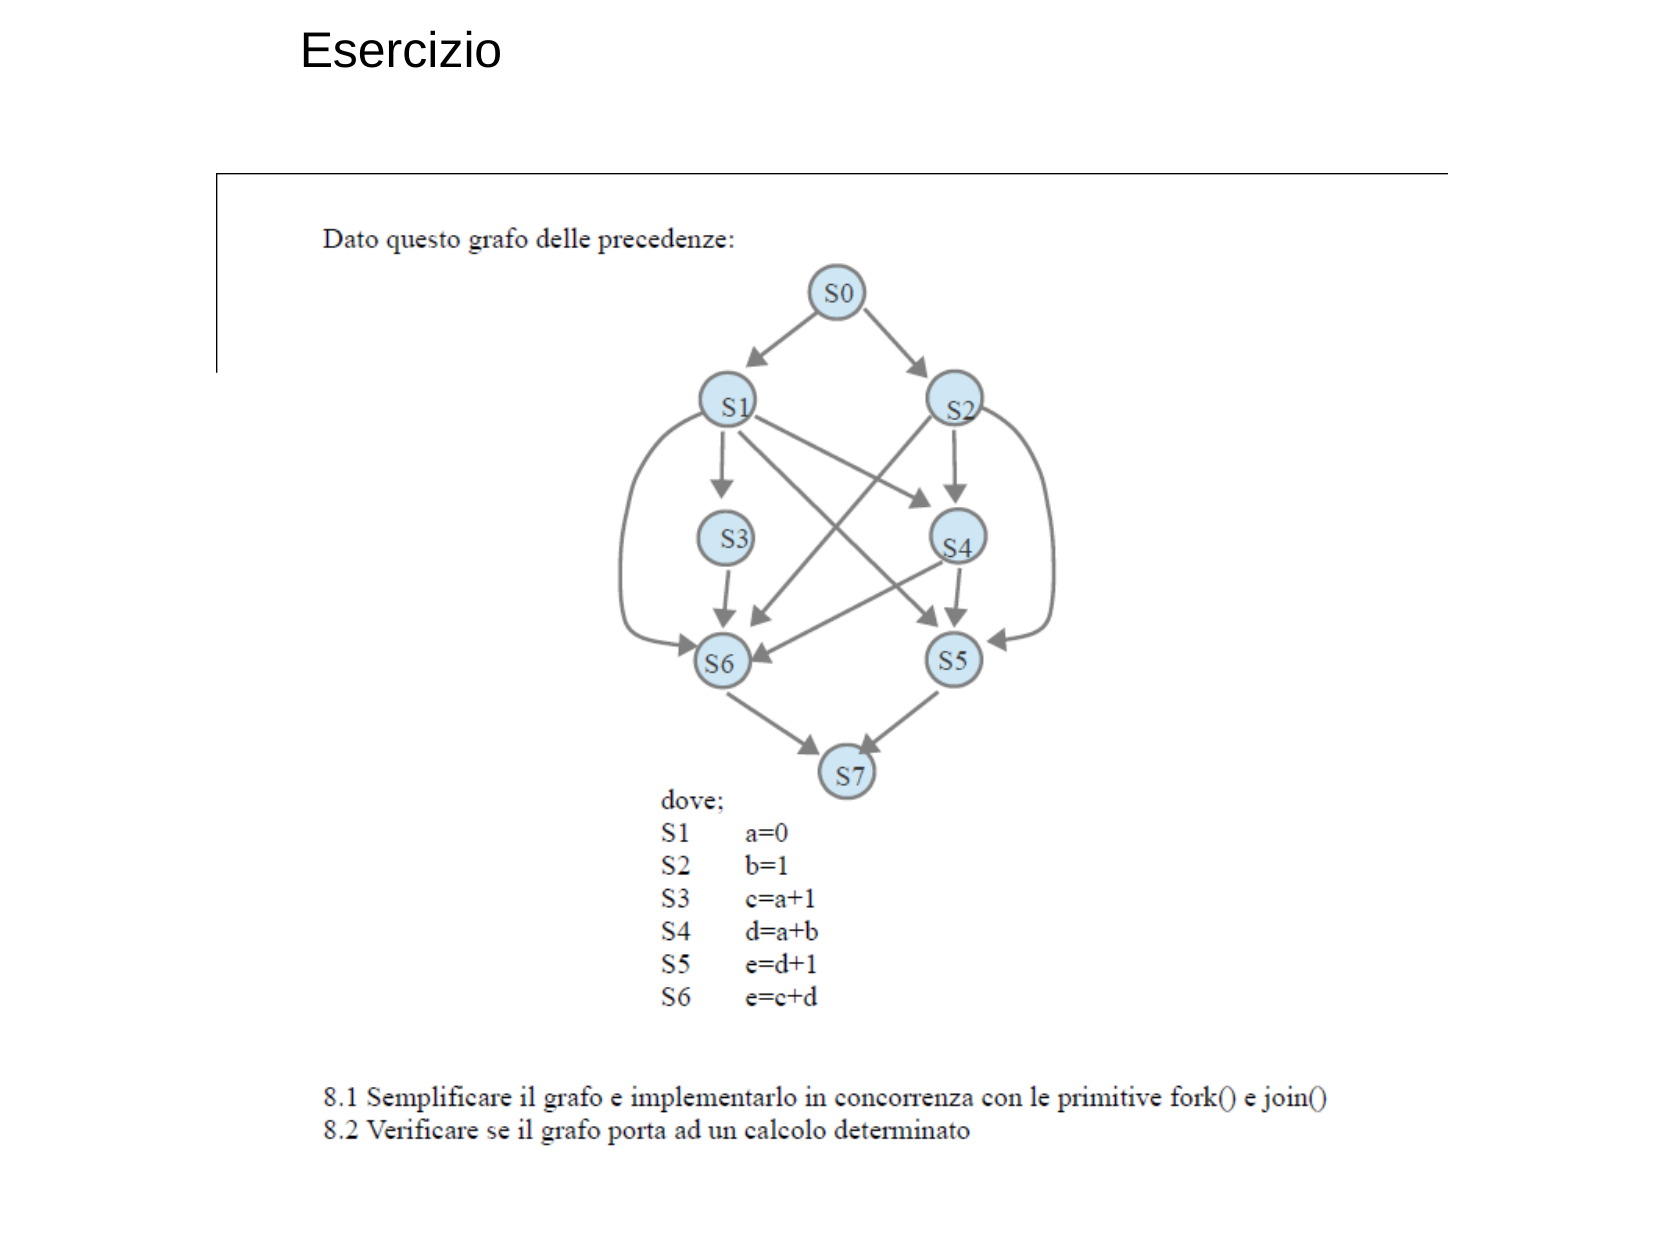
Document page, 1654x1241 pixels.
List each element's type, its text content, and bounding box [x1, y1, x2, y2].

text_box Esercizio [285, 15, 1351, 86]
picture [216, 173, 1448, 1222]
